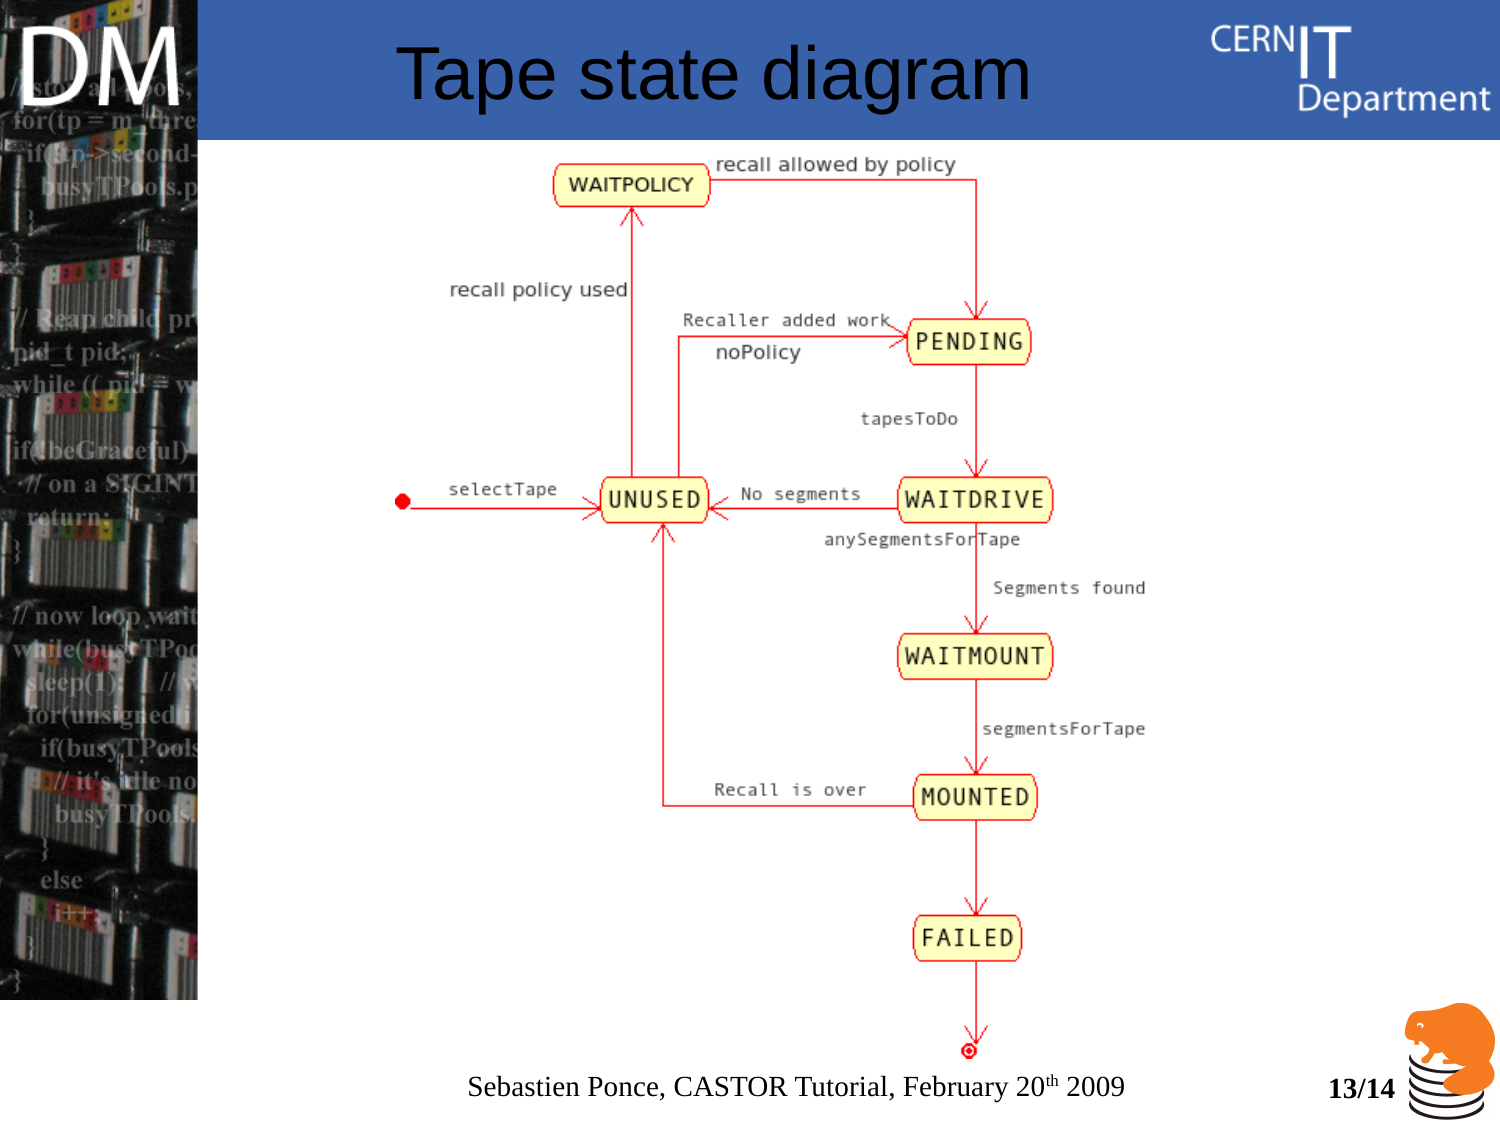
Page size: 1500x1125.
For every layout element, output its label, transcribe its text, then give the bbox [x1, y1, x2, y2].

picture [1404, 1003, 1495, 1120]
picture [198, 0, 1500, 140]
picture [395, 148, 1154, 1059]
title Tape state diagram [132, 23, 1296, 123]
